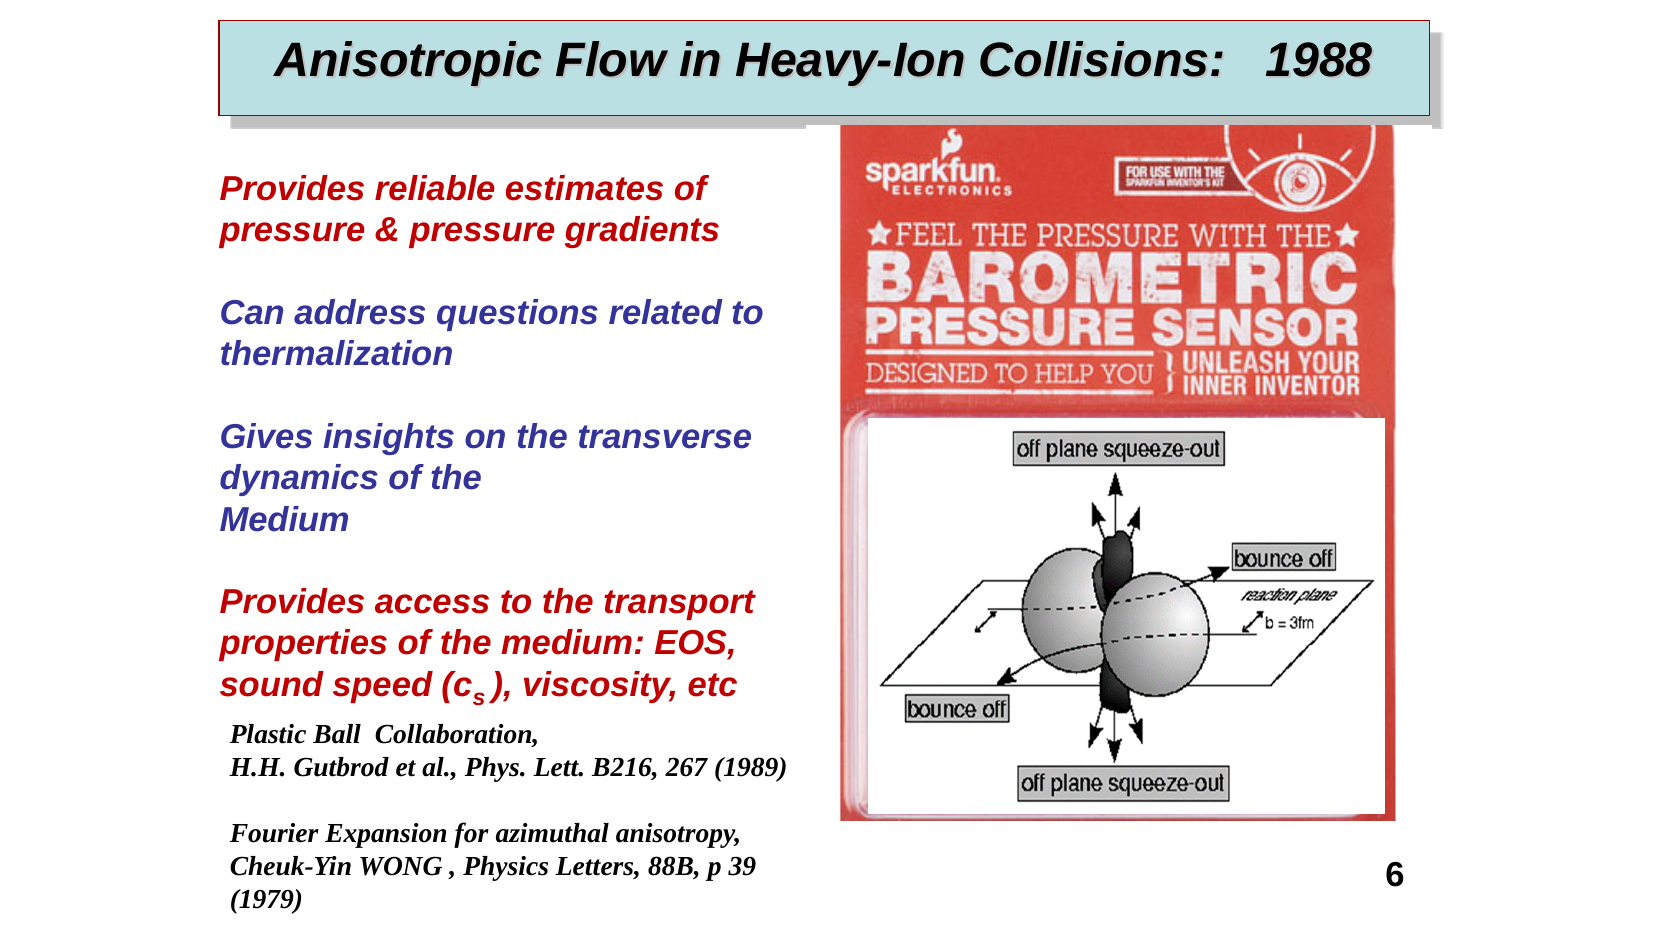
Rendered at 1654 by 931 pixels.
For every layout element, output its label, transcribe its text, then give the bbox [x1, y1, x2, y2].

text_box Provides reliable estimates of pressure & pressure gradients Can address questions related to thermalization Gives insights on the transverse dynamics of the Medium Provides access to the transport properties of the medium: EOS, sound speed (cs ), viscosity, etc [205, 158, 825, 717]
text_box Anisotropic Flow in Heavy-Ion Collisions: 1988 [218, 20, 1430, 116]
text_box Plastic Ball Collaboration, H.H. Gutbrod et al., Phys. Lett. B216, 267 (1989) Fourier Expansion for azimuthal anisotropy, Cheuk-Yin WONG , Physics Letters, 88B, p 39 (1979) [215, 717, 825, 931]
picture [806, 125, 1432, 821]
text_box [1142, 844, 1432, 910]
